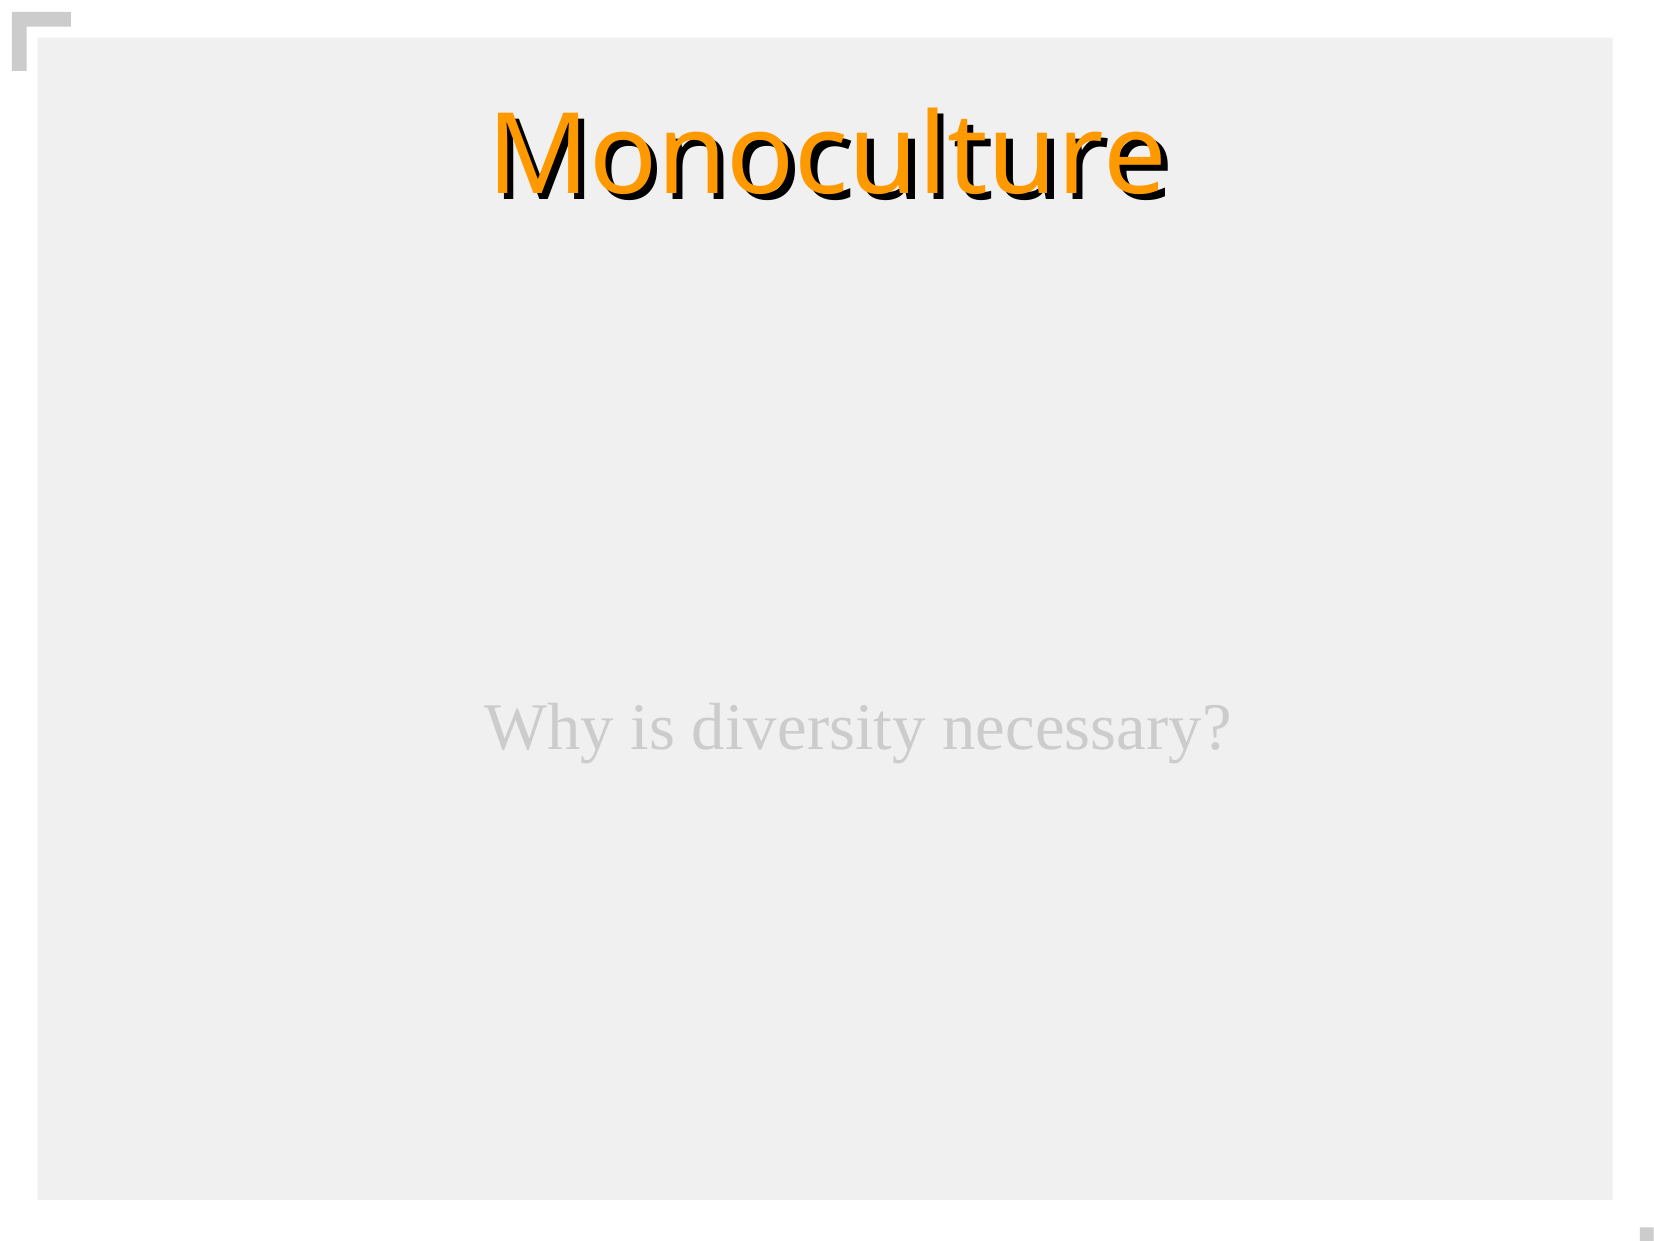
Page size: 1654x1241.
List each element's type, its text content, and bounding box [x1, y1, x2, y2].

title Monoculture [121, 46, 1534, 254]
subtitle Why is diversity necessary? [121, 322, 1561, 1132]
